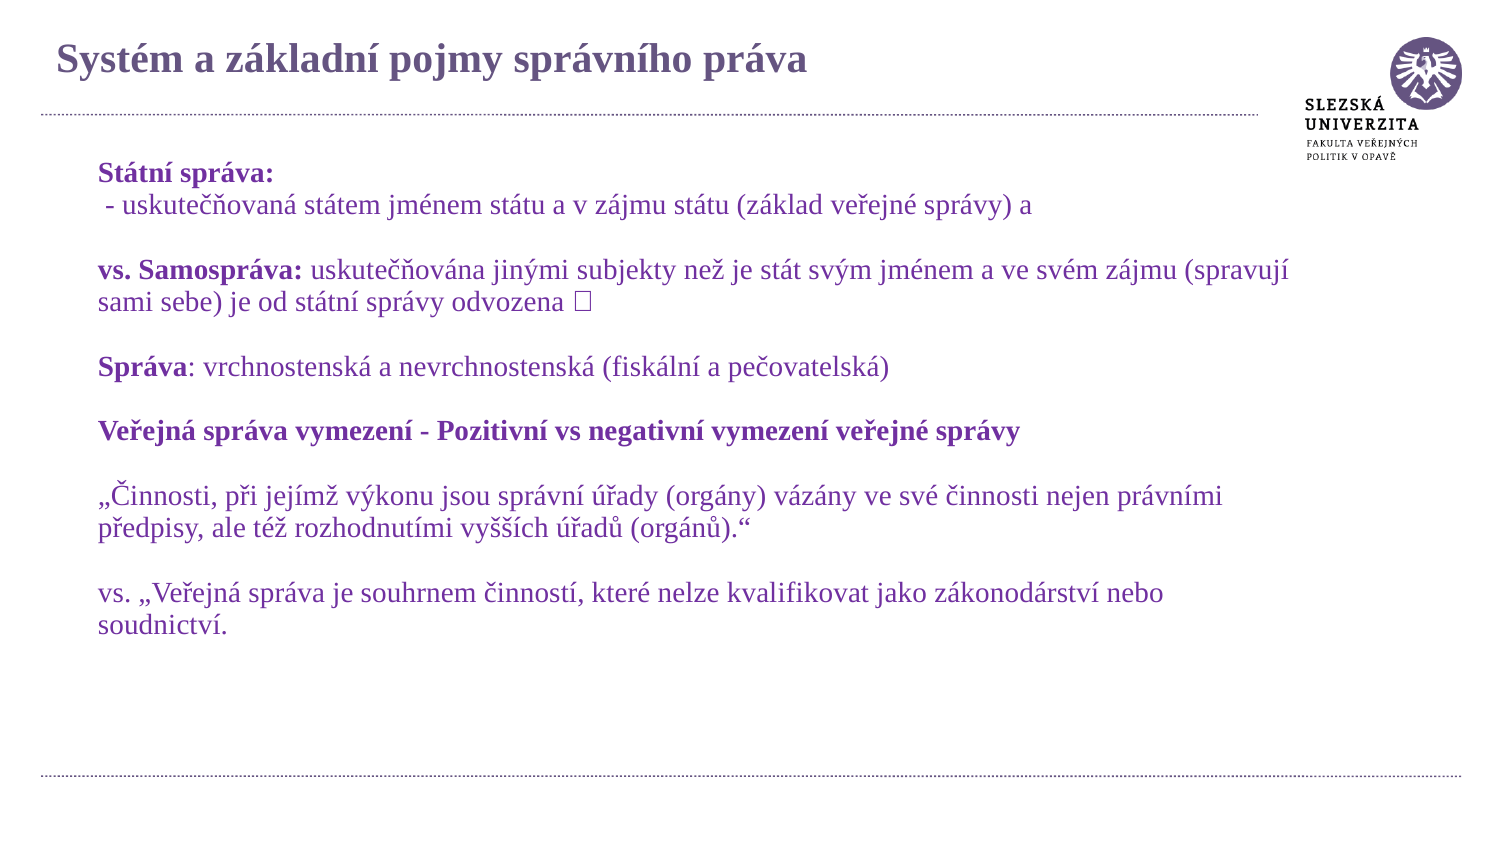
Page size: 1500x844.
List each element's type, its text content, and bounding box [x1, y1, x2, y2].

text_box Státní správa: - uskutečňovaná státem jménem státu a v zájmu státu (základ veřejné správy) a vs. Samospráva: uskutečňována jinými subjekty než je stát svým jménem a ve svém zájmu (spravují sami sebe) je od státní správy odvozena  Správa: vrchnostenská a nevrchnostenská (fiskální a pečovatelská) Veřejná správa vymezení - Pozitivní vs negativní vymezení veřejné správy „Činnosti, při jejímž výkonu jsou správní úřady (orgány) vázány ve své činnosti nejen právními předpisy, ale též rozhodnutími vyšších úřadů (orgánů).“ vs. „Veřejná správa je souhrnem činností, které nelze kvalifikovat jako zákonodárství nebo soudnictví. [82, 148, 1307, 807]
title Systém a základní pojmy správního práva [41, 23, 911, 107]
